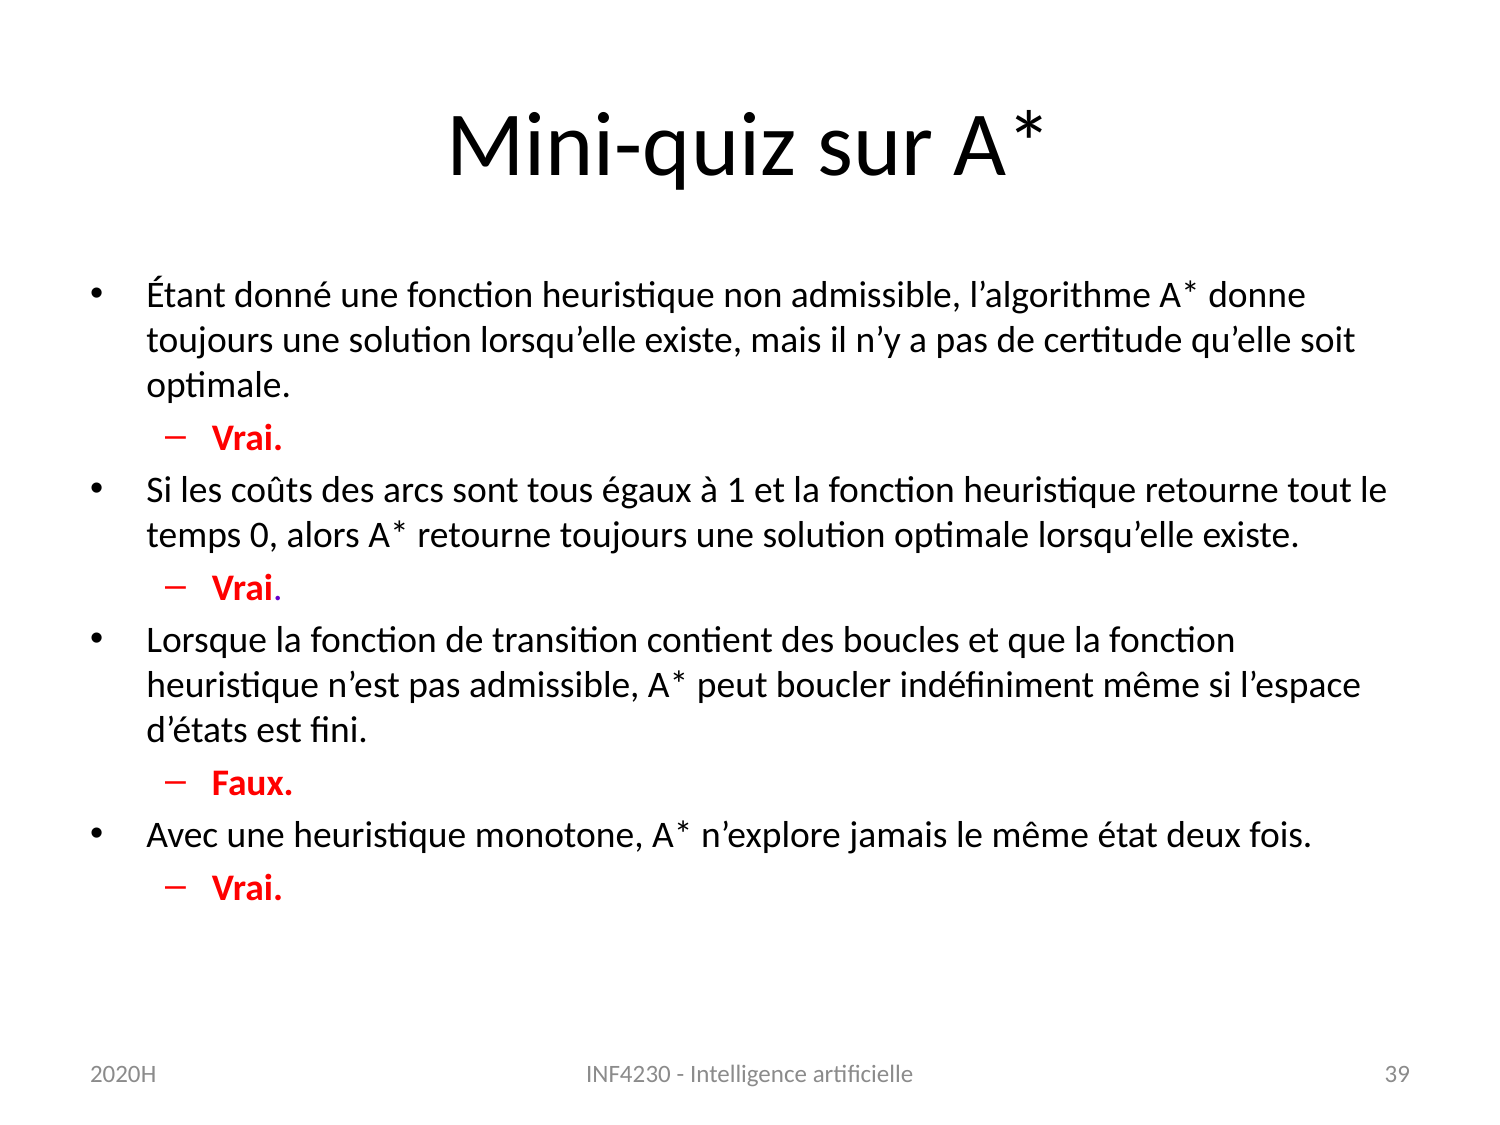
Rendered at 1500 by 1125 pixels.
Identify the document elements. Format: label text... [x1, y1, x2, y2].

footer INF4230 - Intelligence artificielle [512, 1042, 988, 1103]
slide_number 2020H [75, 1042, 425, 1103]
slide_number <numéro> [1074, 1042, 1425, 1103]
list Étant donné une fonction heuristique non admissible, l’algorithme A* donne toujours une solution lorsqu’elle existe, mais il n’y a pas de certitude qu’elle soit optimale. Vrai. Si les coûts des arcs sont tous égaux à 1 et la fonction heuristique retourne tout le temps 0, alors A* retourne toujours une solution optimale lorsqu’elle existe. Vrai. Lorsque la fonction de transition contient des boucles et que la fonction heuristique n’est pas admissible, A* peut boucler indéfiniment même si l’espace d’états est fini. Faux. Avec une heuristique monotone, A* n’explore jamais le même état deux fois. Vrai. [75, 262, 1425, 1005]
title Mini-quiz sur A* [75, 45, 1425, 233]
